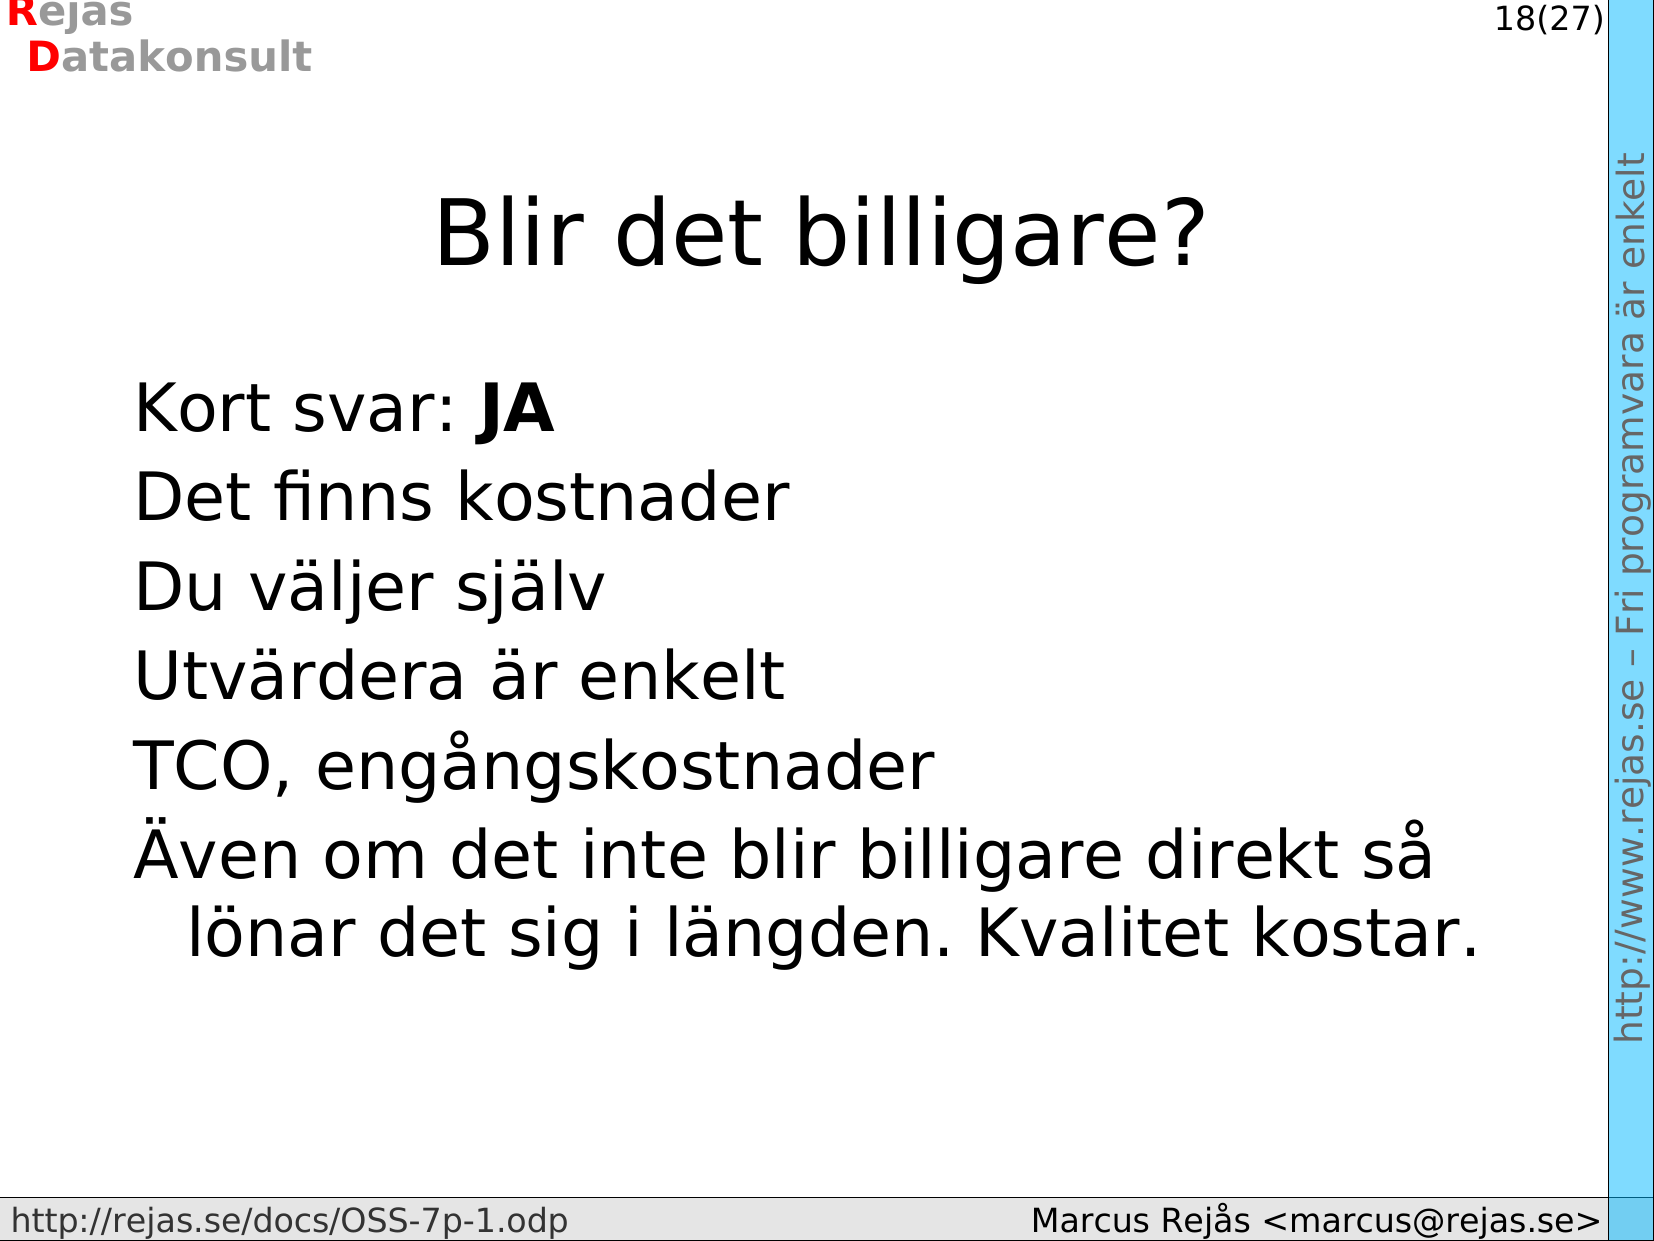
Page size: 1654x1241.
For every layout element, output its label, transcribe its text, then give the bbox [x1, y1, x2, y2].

title Blir det billigare? [115, 130, 1528, 338]
list Kort svar: JA Det finns kostnader Du väljer själv Utvärdera är enkelt TCO, engångskostnader Även om det inte blir billigare direkt så lönar det sig i längden. Kvalitet kostar. [115, 368, 1528, 1165]
